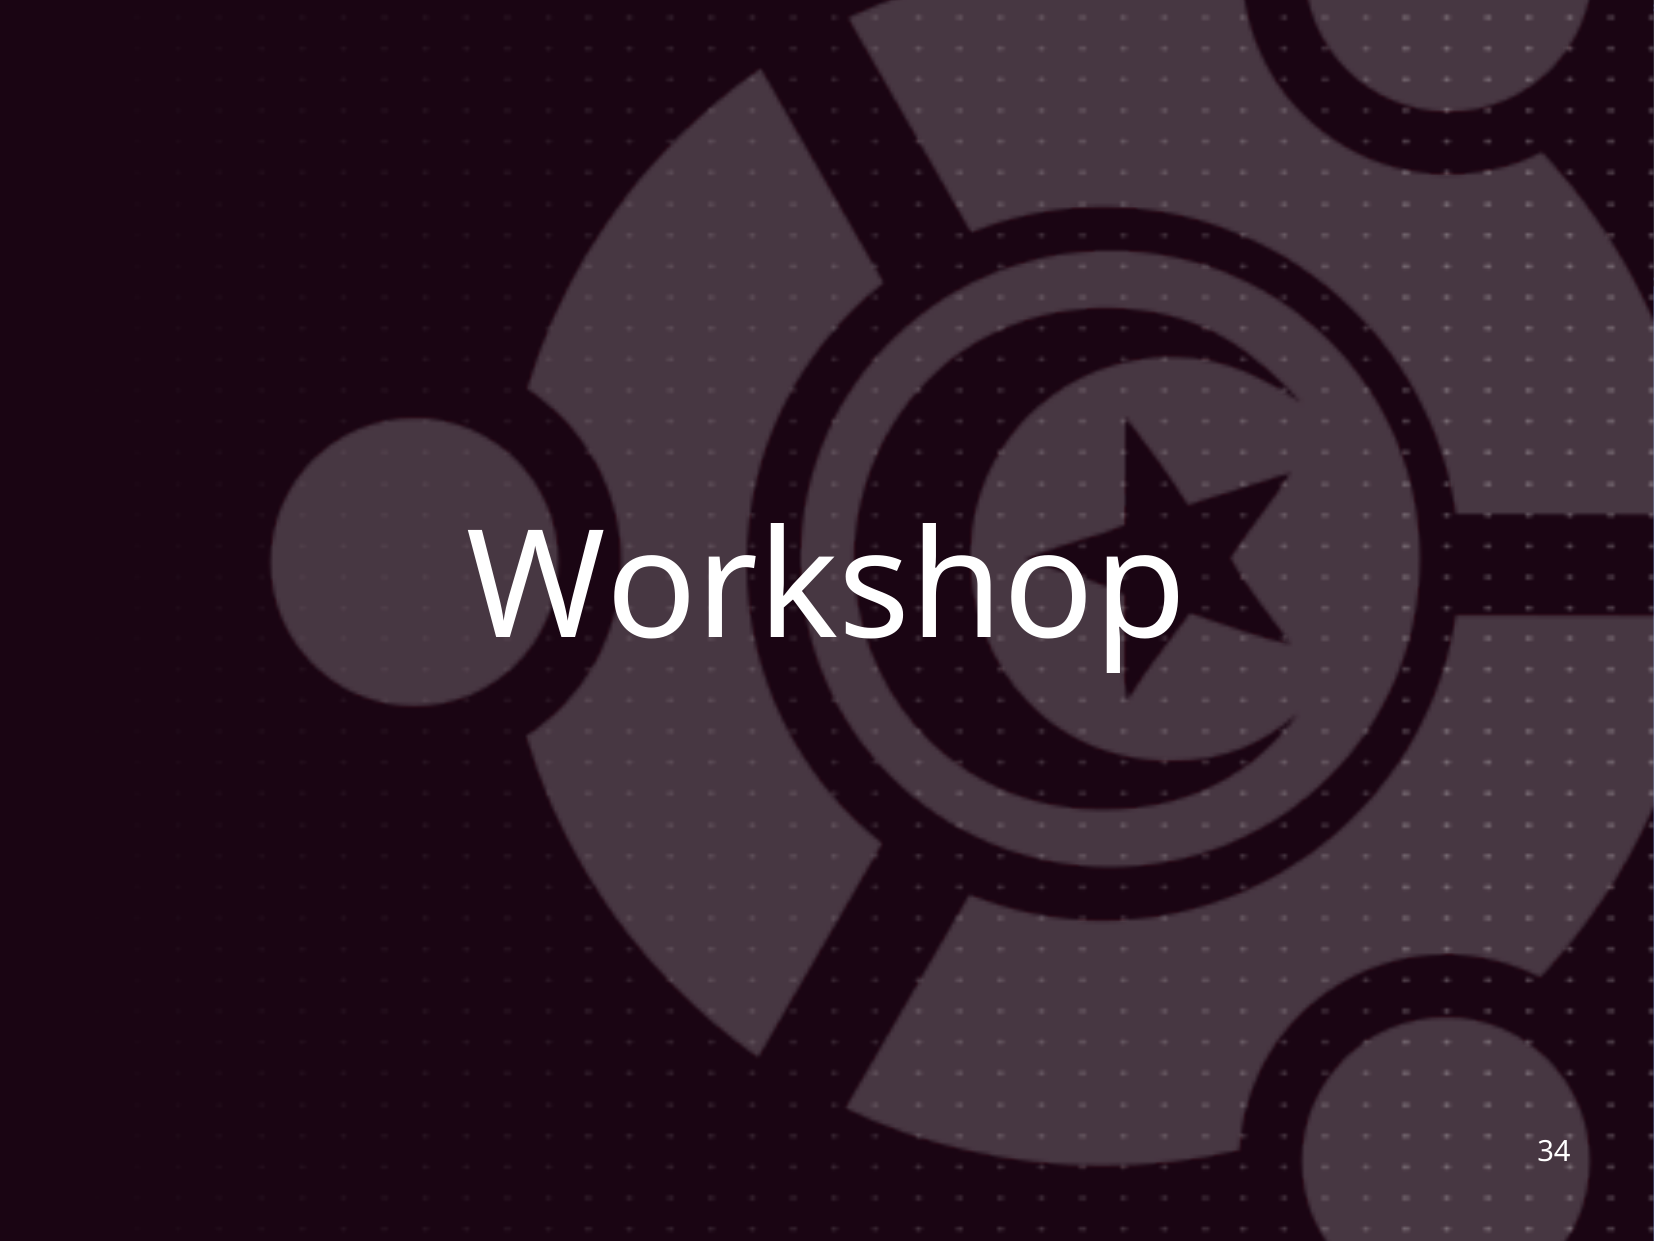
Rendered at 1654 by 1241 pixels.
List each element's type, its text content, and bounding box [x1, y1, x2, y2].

picture [0, 0, 1654, 1241]
subtitle Workshop [82, 49, 1571, 1109]
